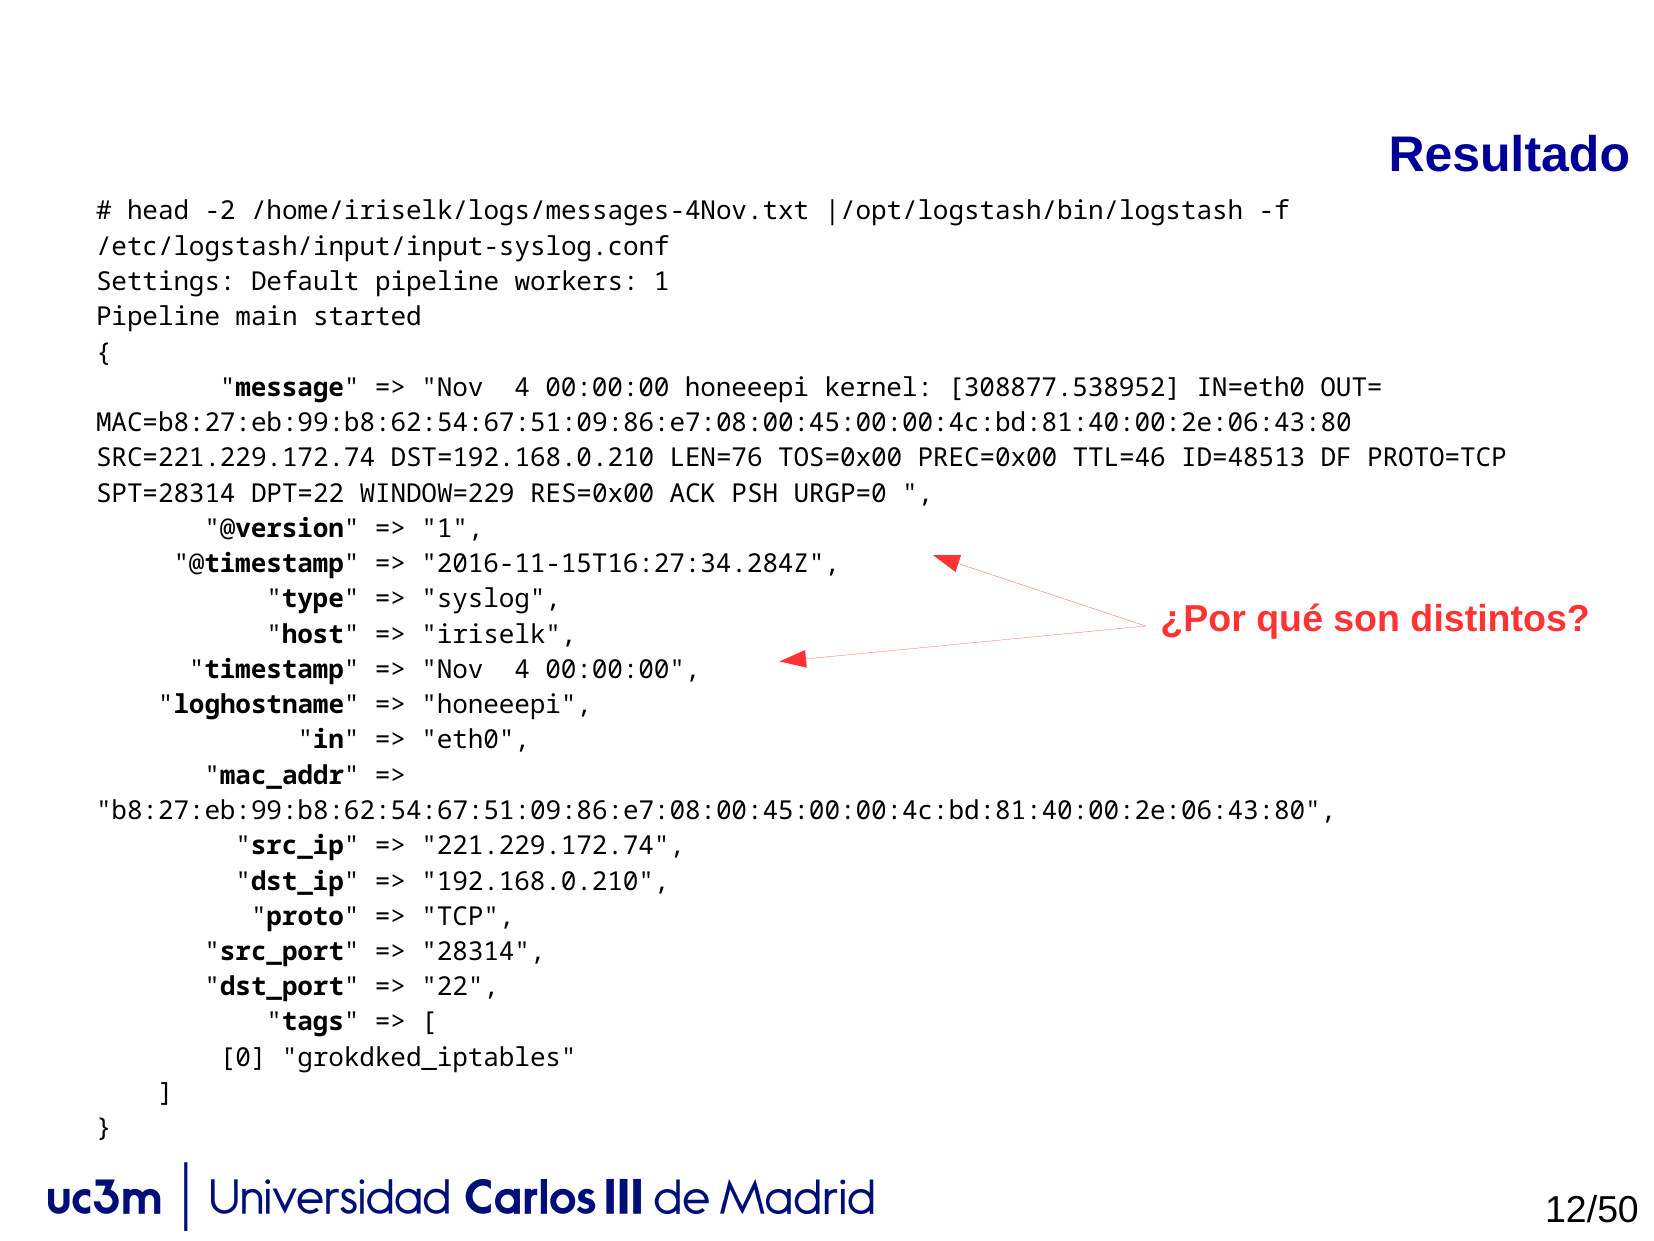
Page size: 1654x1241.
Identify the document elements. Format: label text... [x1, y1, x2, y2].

text_box ¿Por qué son distintos? [1145, 590, 1607, 662]
title Resultado [366, 0, 1630, 182]
list # head -2 /home/iriselk/logs/messages-4Nov.txt |/opt/logstash/bin/logstash -f /etc/logstash/input/input-syslog.conf Settings: Default pipeline workers: 1 Pipeline main started { "message" => "Nov 4 00:00:00 honeeepi kernel: [308877.538952] IN=eth0 OUT= MAC=b8:27:eb:99:b8:62:54:67:51:09:86:e7:08:00:45:00:00:4c:bd:81:40:00:2e:06:43:80 SRC=221.229.172.74 DST=192.168.0.210 LEN=76 TOS=0x00 PREC=0x00 TTL=46 ID=48513 DF PROTO=TCP SPT=28314 DPT=22 WINDOW=229 RES=0x00 ACK PSH URGP=0 ", "@version" => "1", "@timestamp" => "2016-11-15T16:27:34.284Z", "type" => "syslog", "host" => "iriselk", "timestamp" => "Nov 4 00:00:00", "loghostname" => "honeeepi", "in" => "eth0", "mac_addr" => "b8:27:eb:99:b8:62:54:67:51:09:86:e7:08:00:45:00:00:4c:bd:81:40:00:2e:06:43:80", "src_ip" => "221.229.172.74", "dst_ip" => "192.168.0.210", "proto" => "TCP", "src_port" => "28314", "dst_port" => "22", "tags" => [ [0] "grokdked_iptables" ] } [95, 192, 1584, 1147]
picture [11, 1151, 910, 1241]
